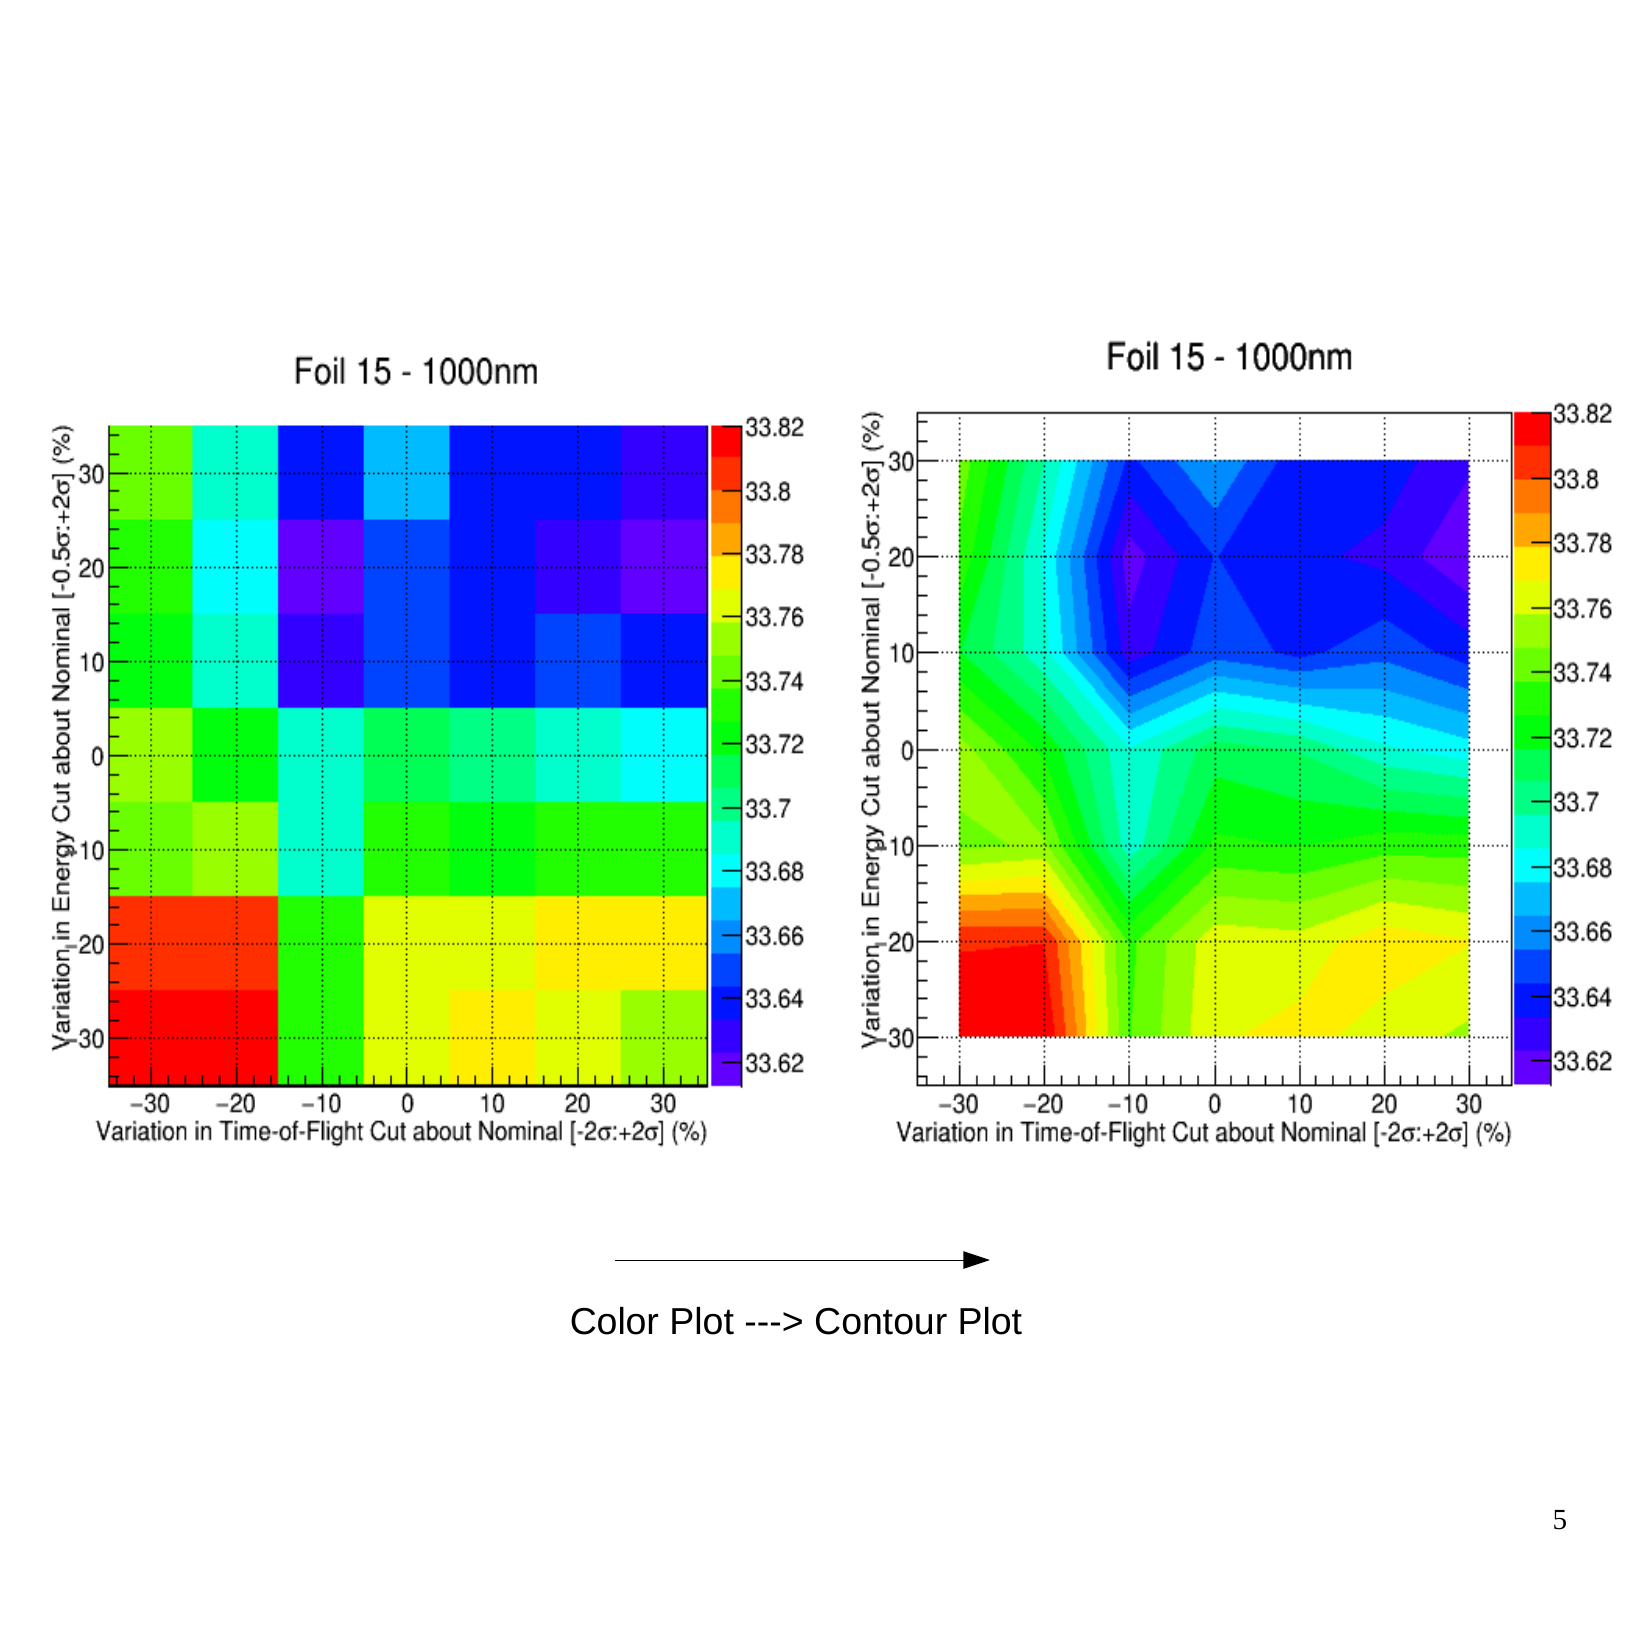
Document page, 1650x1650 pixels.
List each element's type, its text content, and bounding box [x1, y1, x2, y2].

picture [15, 344, 819, 1171]
picture [840, 329, 1621, 1171]
text_box Color Plot ---> Contour Plot [555, 1293, 1039, 1351]
